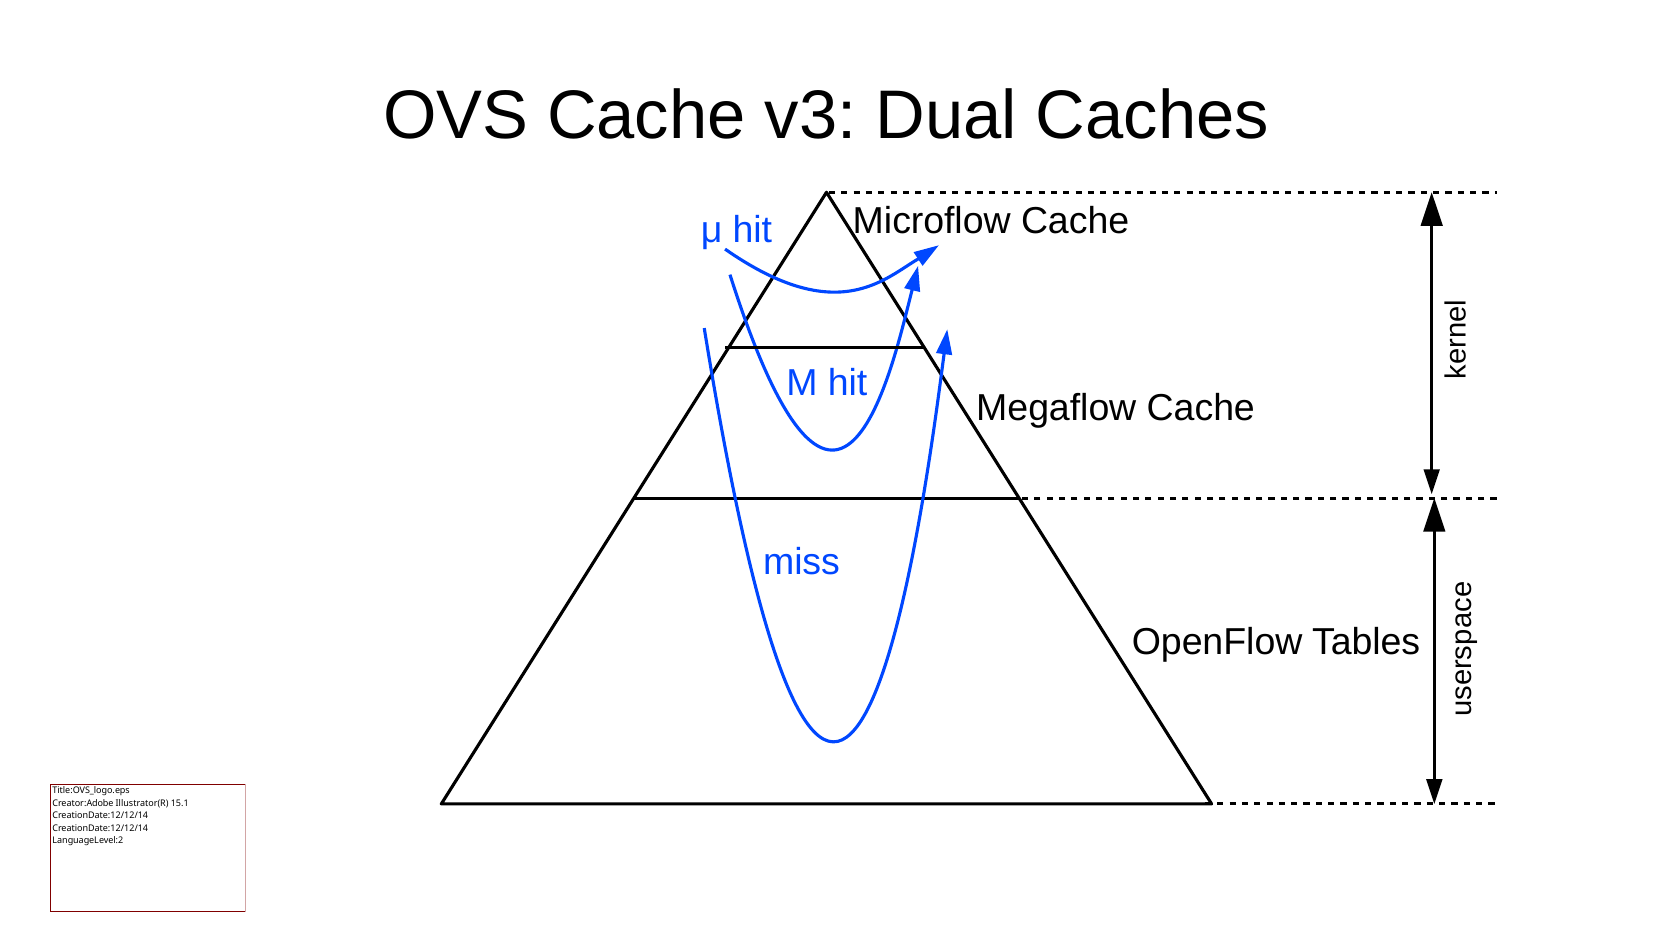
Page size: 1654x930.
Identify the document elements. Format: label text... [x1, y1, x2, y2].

text_box kernel [1431, 271, 1480, 395]
title OVS Cache v3: Dual Caches [82, 36, 1571, 193]
text_box Microflow Cache [813, 192, 1144, 250]
text_box OpenFlow Tables [1117, 612, 1433, 670]
text_box Megaflow Cache [938, 379, 1270, 436]
text_box M hit [771, 354, 882, 412]
text_box miss [748, 533, 856, 590]
text_box μ hit [685, 200, 788, 258]
text_box userspace [1437, 566, 1485, 732]
